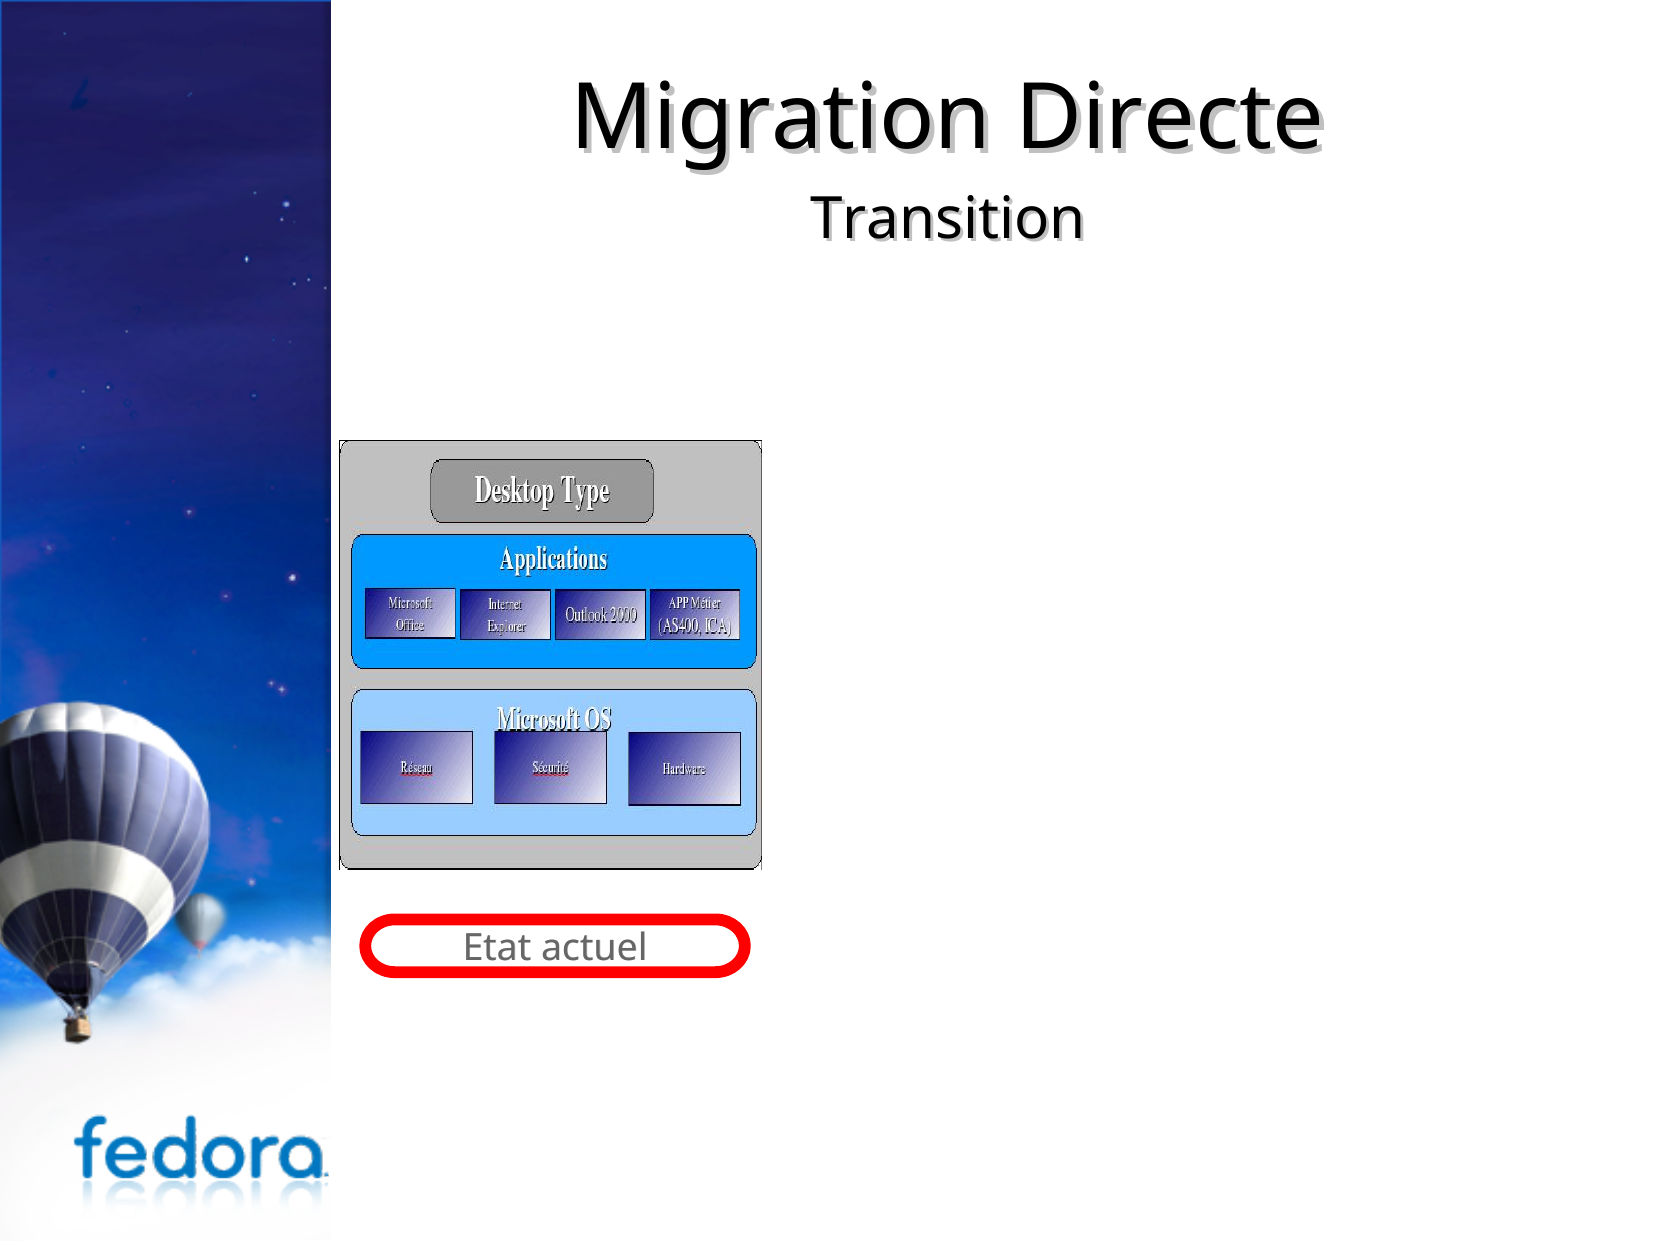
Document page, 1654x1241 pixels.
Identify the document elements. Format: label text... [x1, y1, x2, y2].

title Migration Directe Transition [331, 49, 1571, 257]
picture [0, 0, 331, 1241]
picture [338, 440, 762, 870]
text_box Etat actuel [365, 919, 745, 973]
